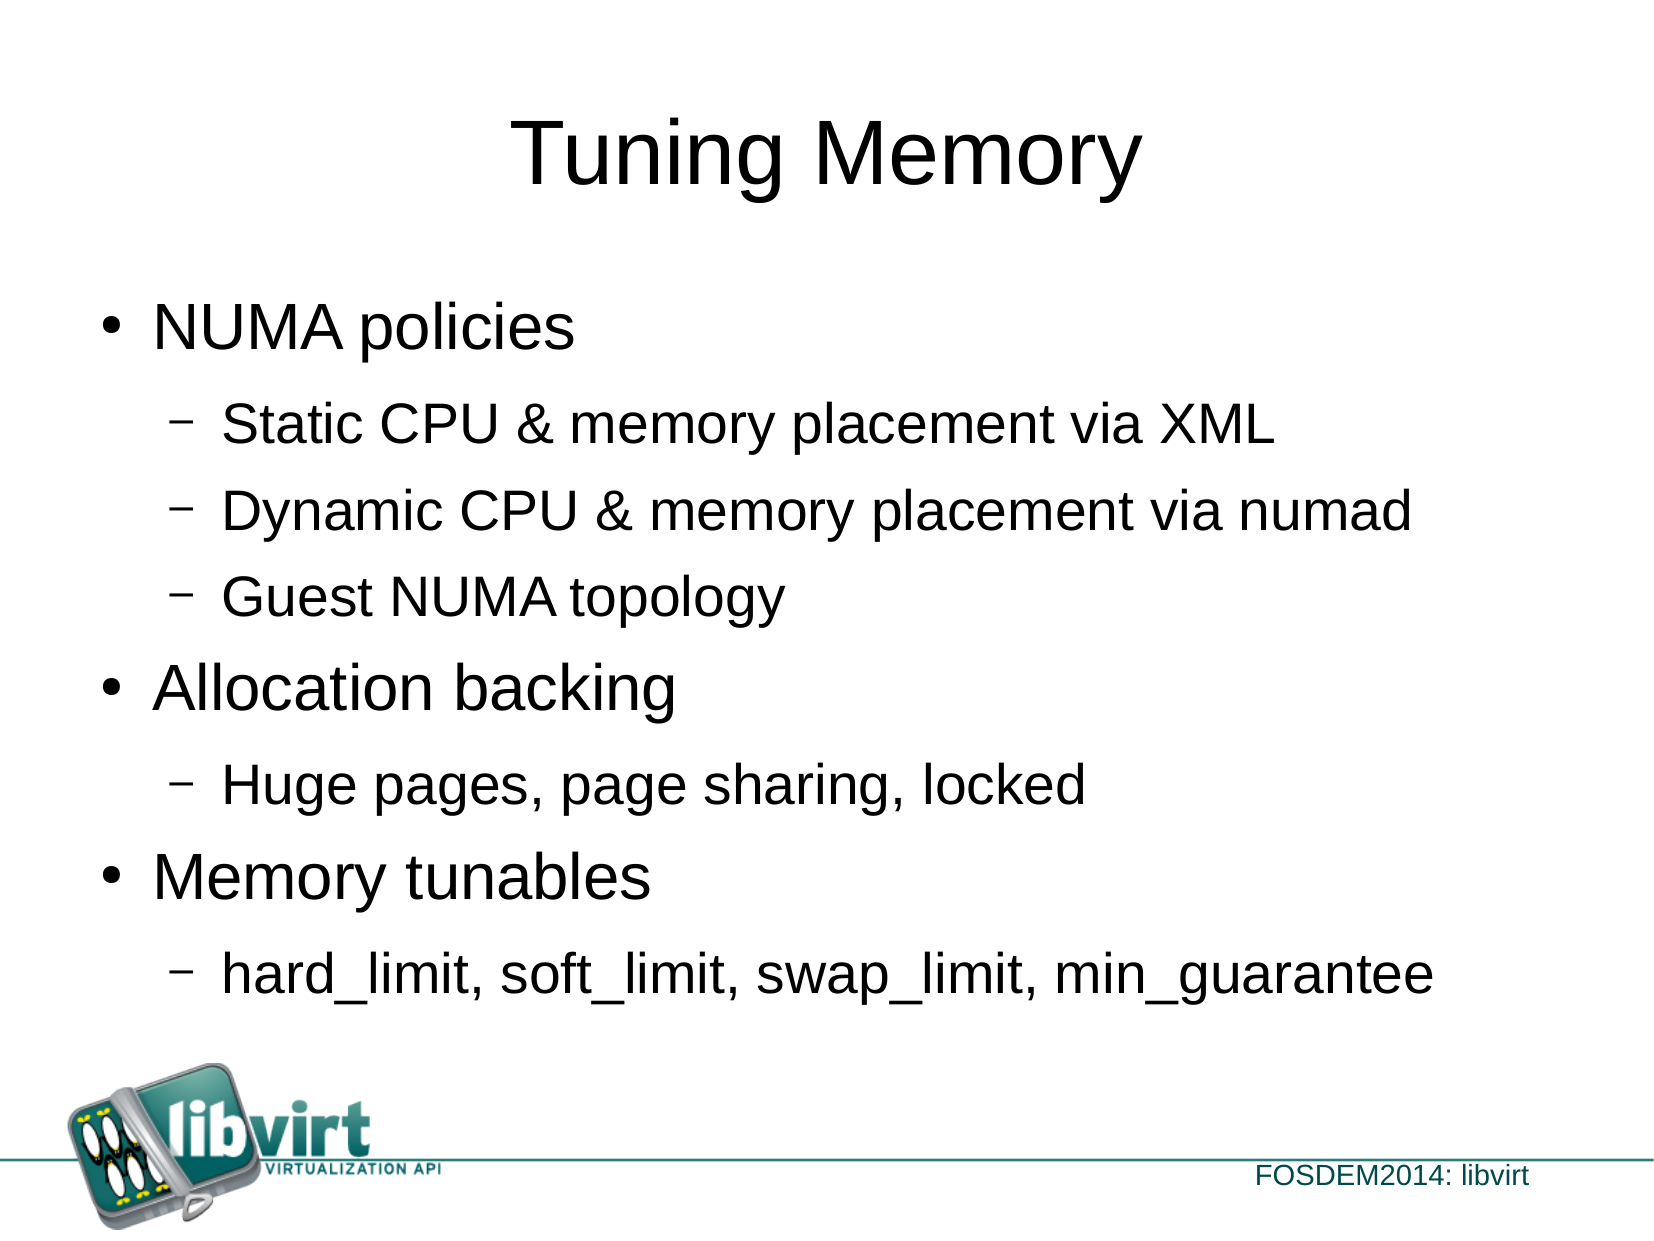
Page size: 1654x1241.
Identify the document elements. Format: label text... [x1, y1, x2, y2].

list NUMA policies Static CPU & memory placement via XML Dynamic CPU & memory placement via numad Guest NUMA topology Allocation backing Huge pages, page sharing, locked Memory tunables hard_limit, soft_limit, swap_limit, min_guarantee [82, 290, 1571, 1010]
title Tuning Memory [82, 49, 1571, 257]
picture [0, 1063, 1654, 1230]
